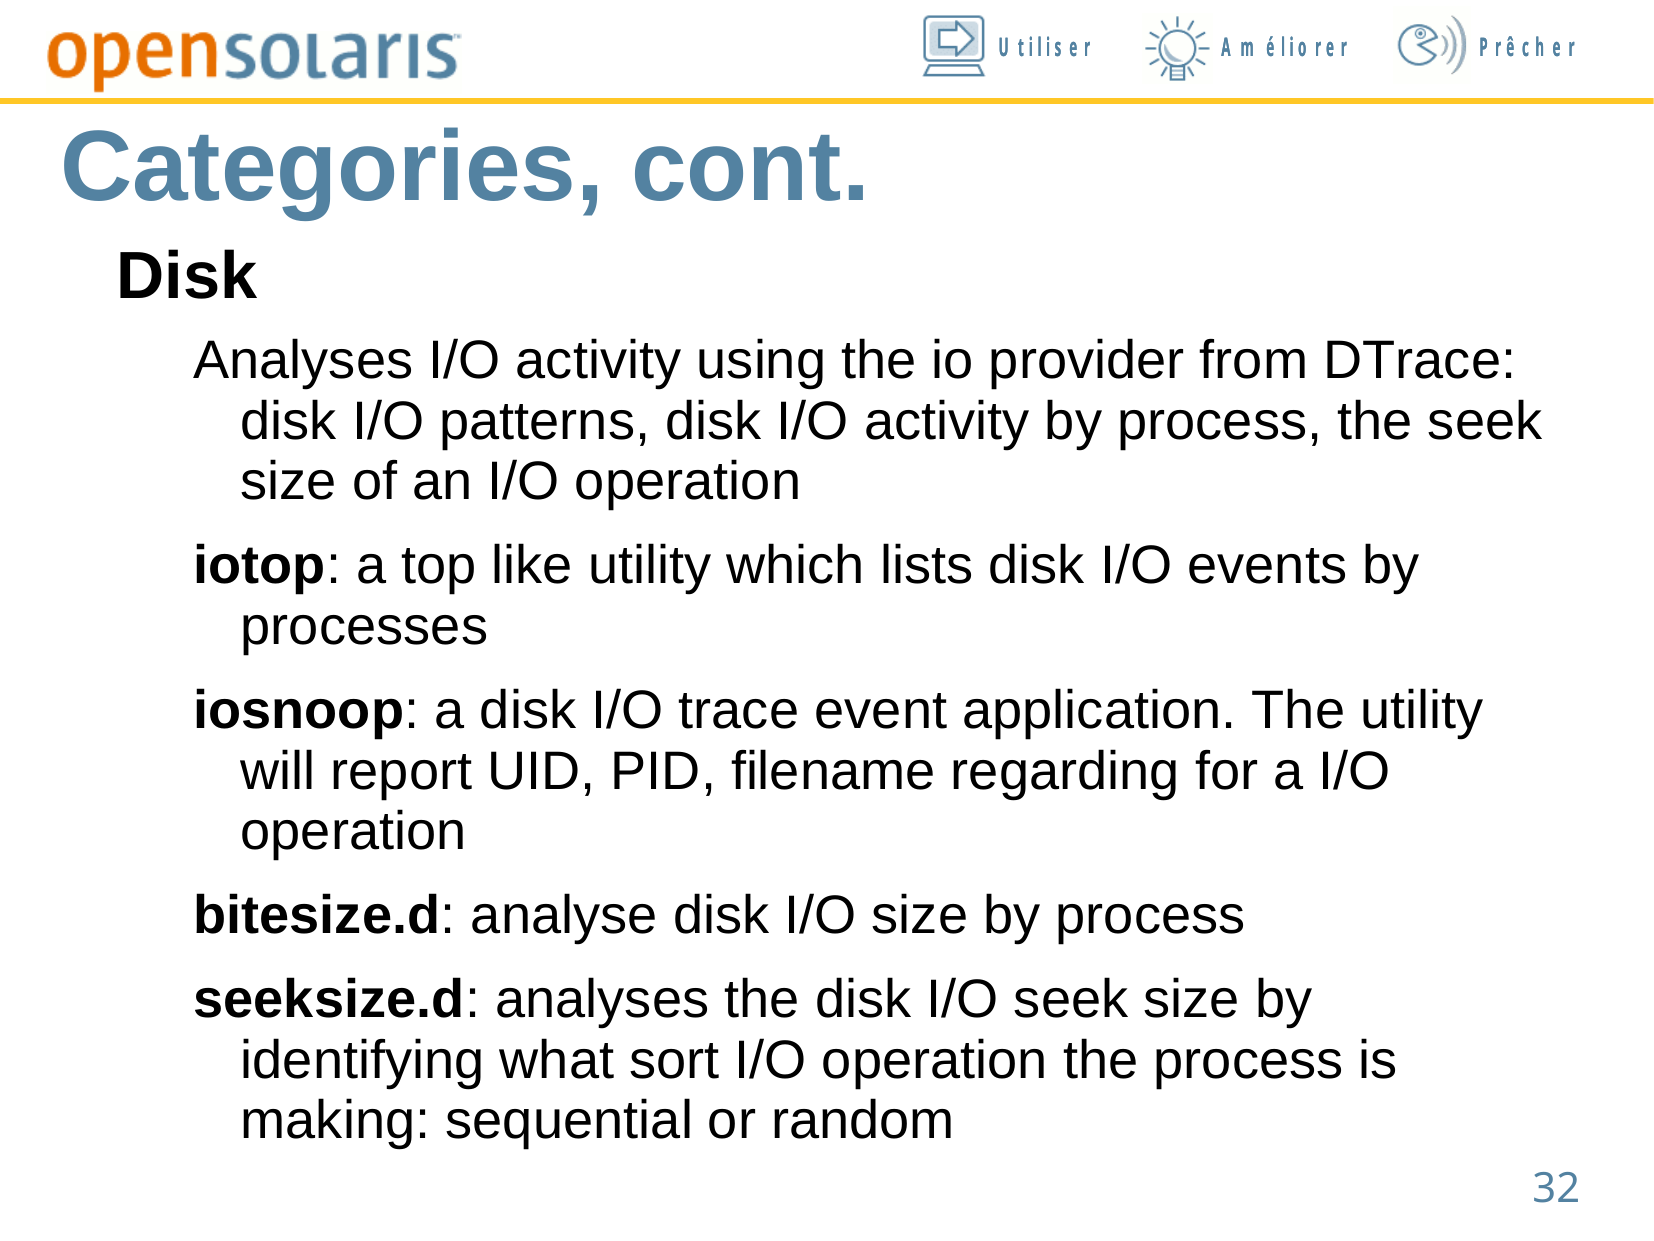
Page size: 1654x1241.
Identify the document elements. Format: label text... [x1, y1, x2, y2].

title Categories, cont. [60, 109, 1534, 222]
list Disk Analyses I/O activity using the io provider from DTrace: disk I/O patterns, disk I/O activity by process, the seek size of an I/O operation iotop: a top like utility which lists disk I/O events by processes iosnoop: a disk I/O trace event application. The utility will report UID, PID, filename regarding for a I/O operation bitesize.d: analyse disk I/O size by process seeksize.d: analyses the disk I/O seek size by identifying what sort I/O operation the process is making: sequential or random [98, 237, 1556, 1211]
picture [46, 31, 462, 94]
